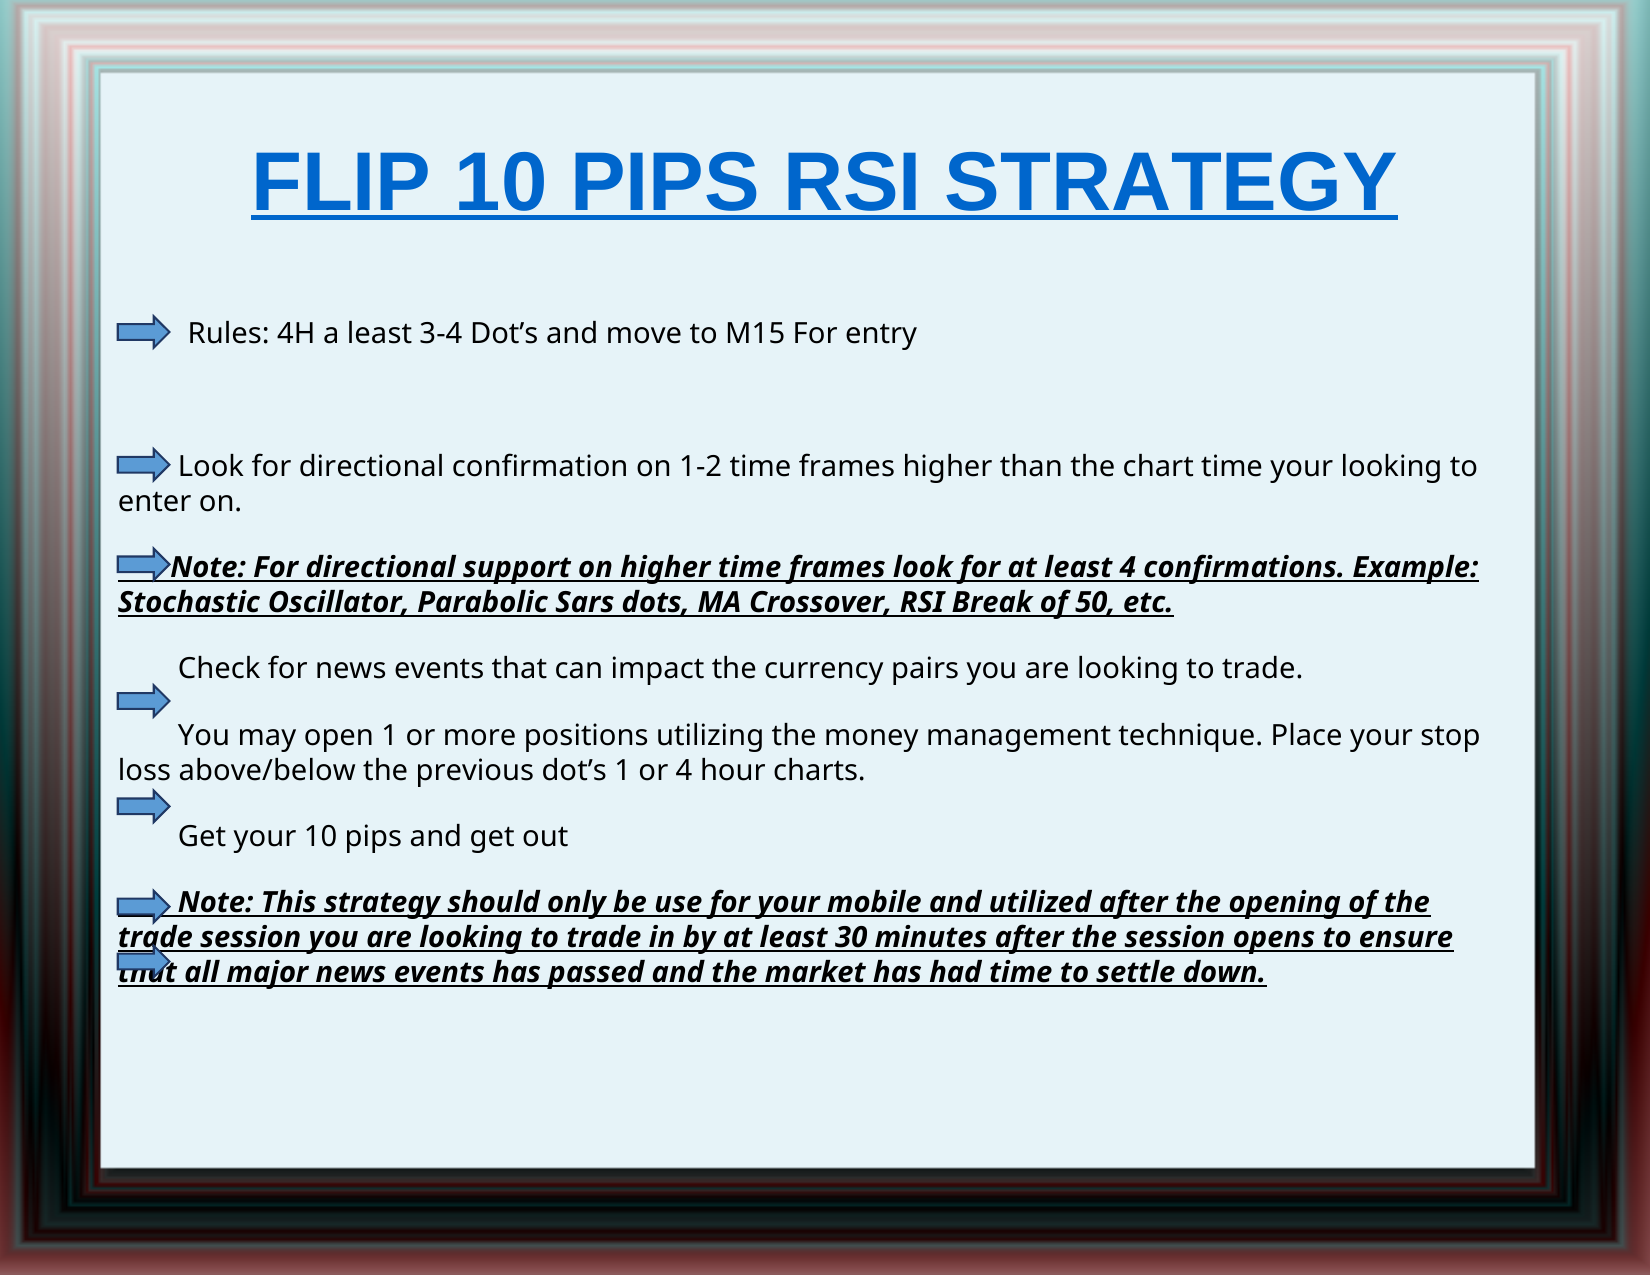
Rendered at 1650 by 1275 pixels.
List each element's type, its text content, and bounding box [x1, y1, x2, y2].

text_box [117, 945, 170, 978]
text_box [117, 316, 170, 348]
text_box [117, 548, 170, 581]
text_box [117, 890, 170, 923]
text_box [117, 685, 170, 717]
text_box [117, 449, 170, 481]
text_box [117, 790, 170, 823]
list Rules: 4H a least 3-4 Dot’s and move to M15 For entry Look for directional confirmation on 1-2 time frames higher than the chart time your looking to enter on. Note: For directional support on higher time frames look for at least 4 confirmations. Example: Stochastic Oscillator, Parabolic Sars dots, MA Crossover, RSI Break of 50, etc. Check for news events that can impact the currency pairs you are looking to trade. You may open 1 or more positions utilizing the money management technique. Place your stop loss above/below the previous dot’s 1 or 4 hour charts. Get your 10 pips and get out Note: This strategy should only be use for your mobile and utilized after the opening of the trade session you are looking to trade in by at least 30 minutes after the session opens to ensure that all major news events has passed and the market has had time to settle down. [117, 239, 1503, 1165]
title FLIP 10 PIPS RSI STRATEGY [117, 91, 1533, 264]
